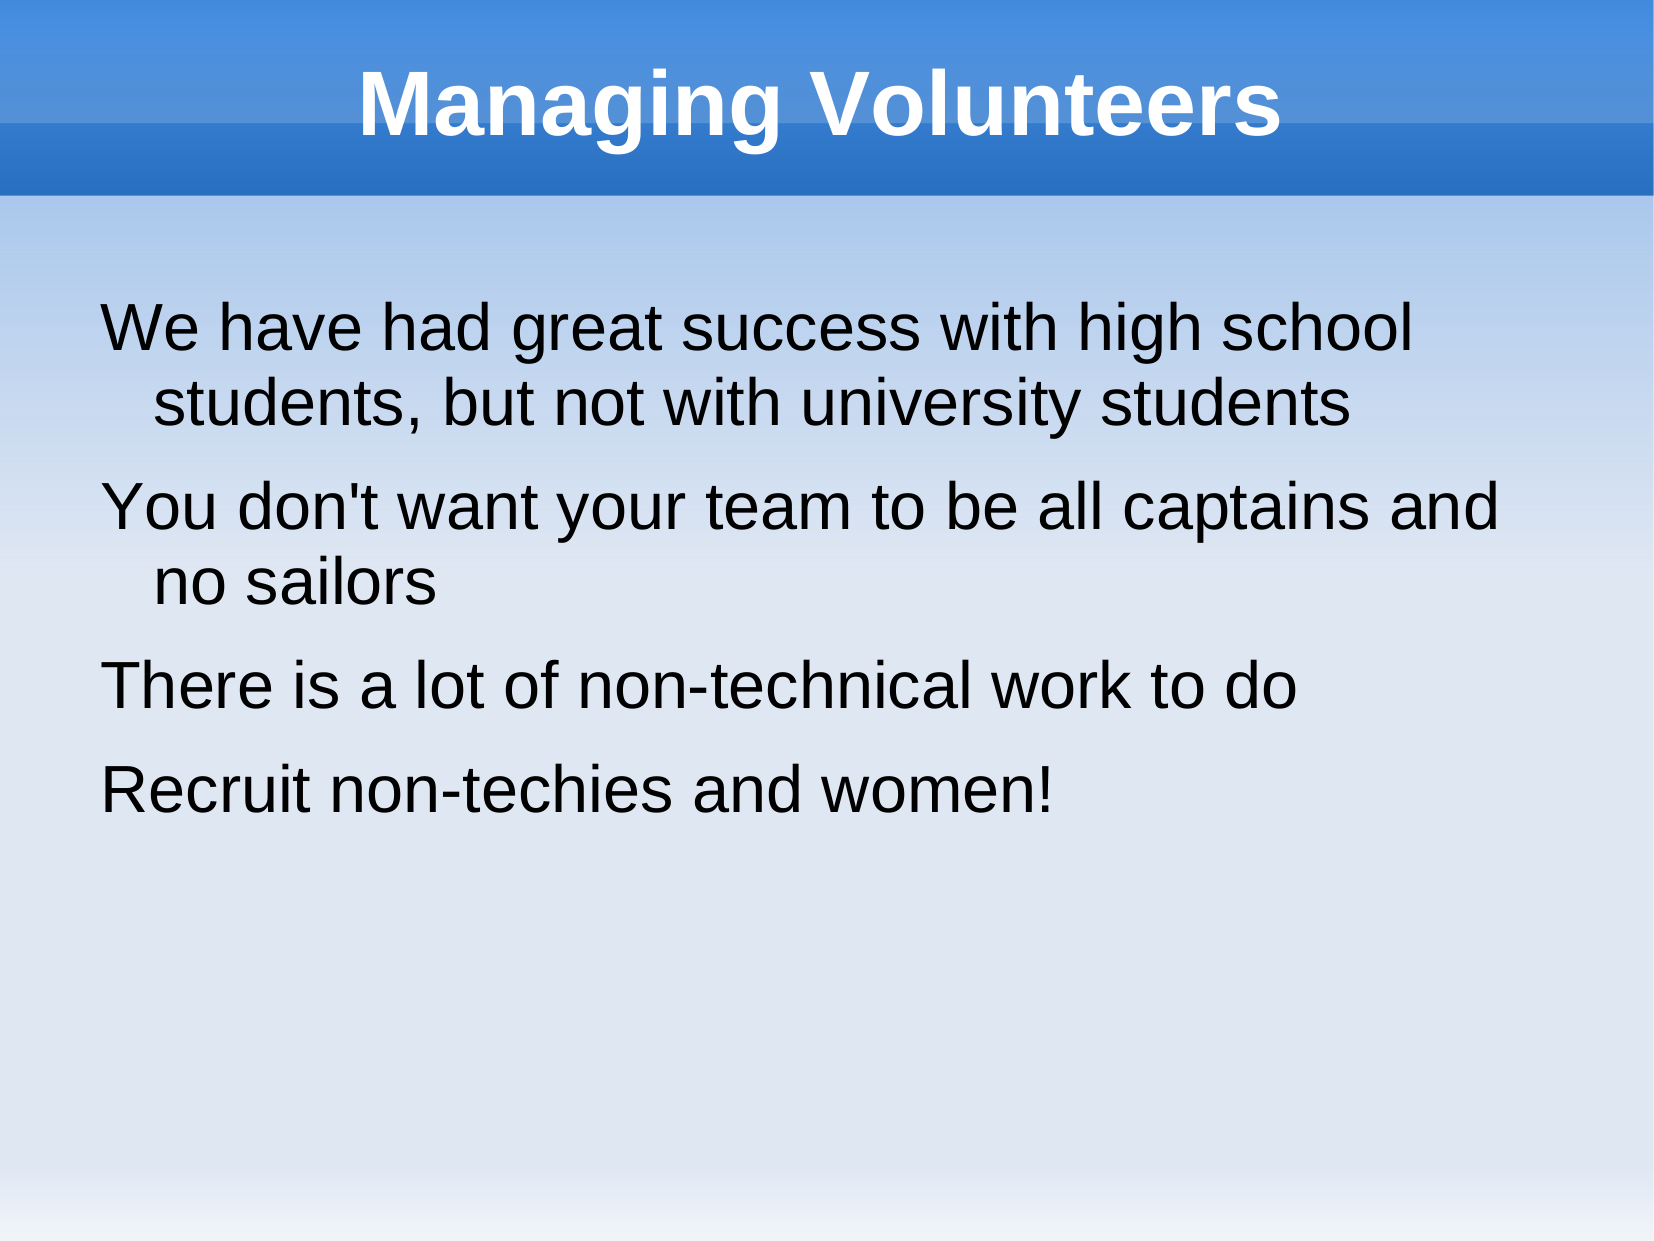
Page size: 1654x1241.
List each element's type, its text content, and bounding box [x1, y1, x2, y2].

list We have had great success with high school students, but not with university students You don't want your team to be all captains and no sailors There is a lot of non-technical work to do Recruit non-techies and women! [82, 290, 1571, 1094]
picture [0, 0, 1654, 1241]
title Managing Volunteers [76, 7, 1565, 200]
